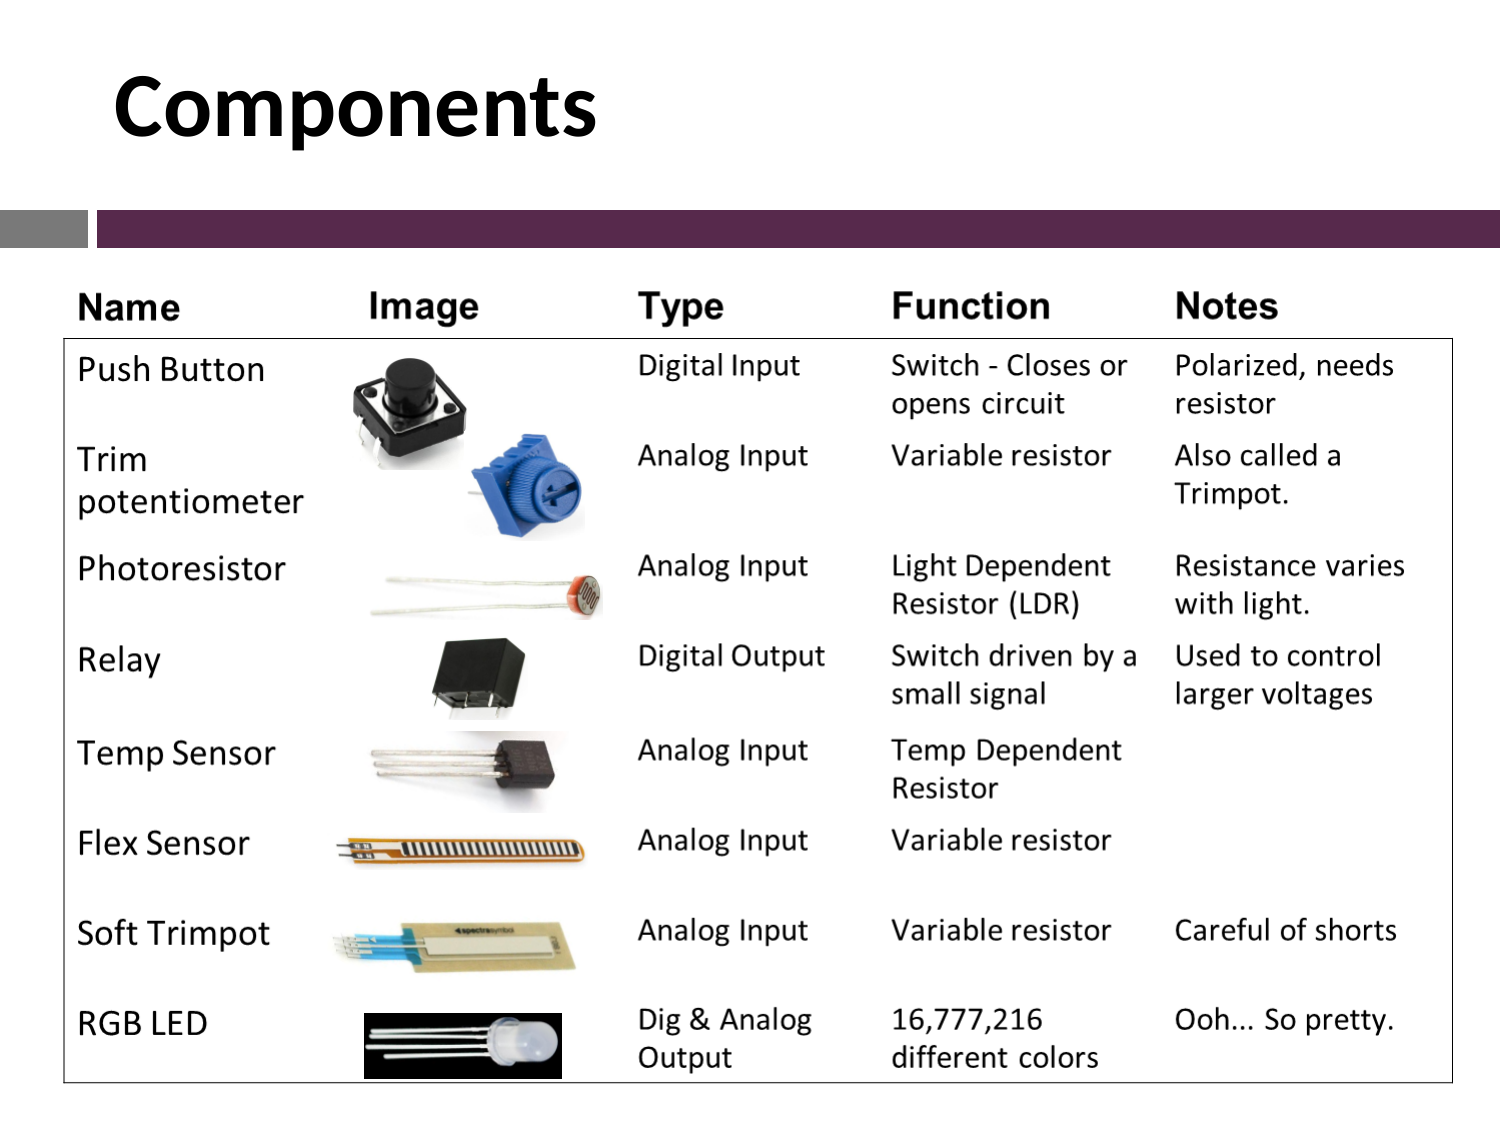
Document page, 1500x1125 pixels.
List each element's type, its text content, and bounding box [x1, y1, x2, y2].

title Components [99, 37, 1438, 201]
picture [53, 271, 1453, 1098]
